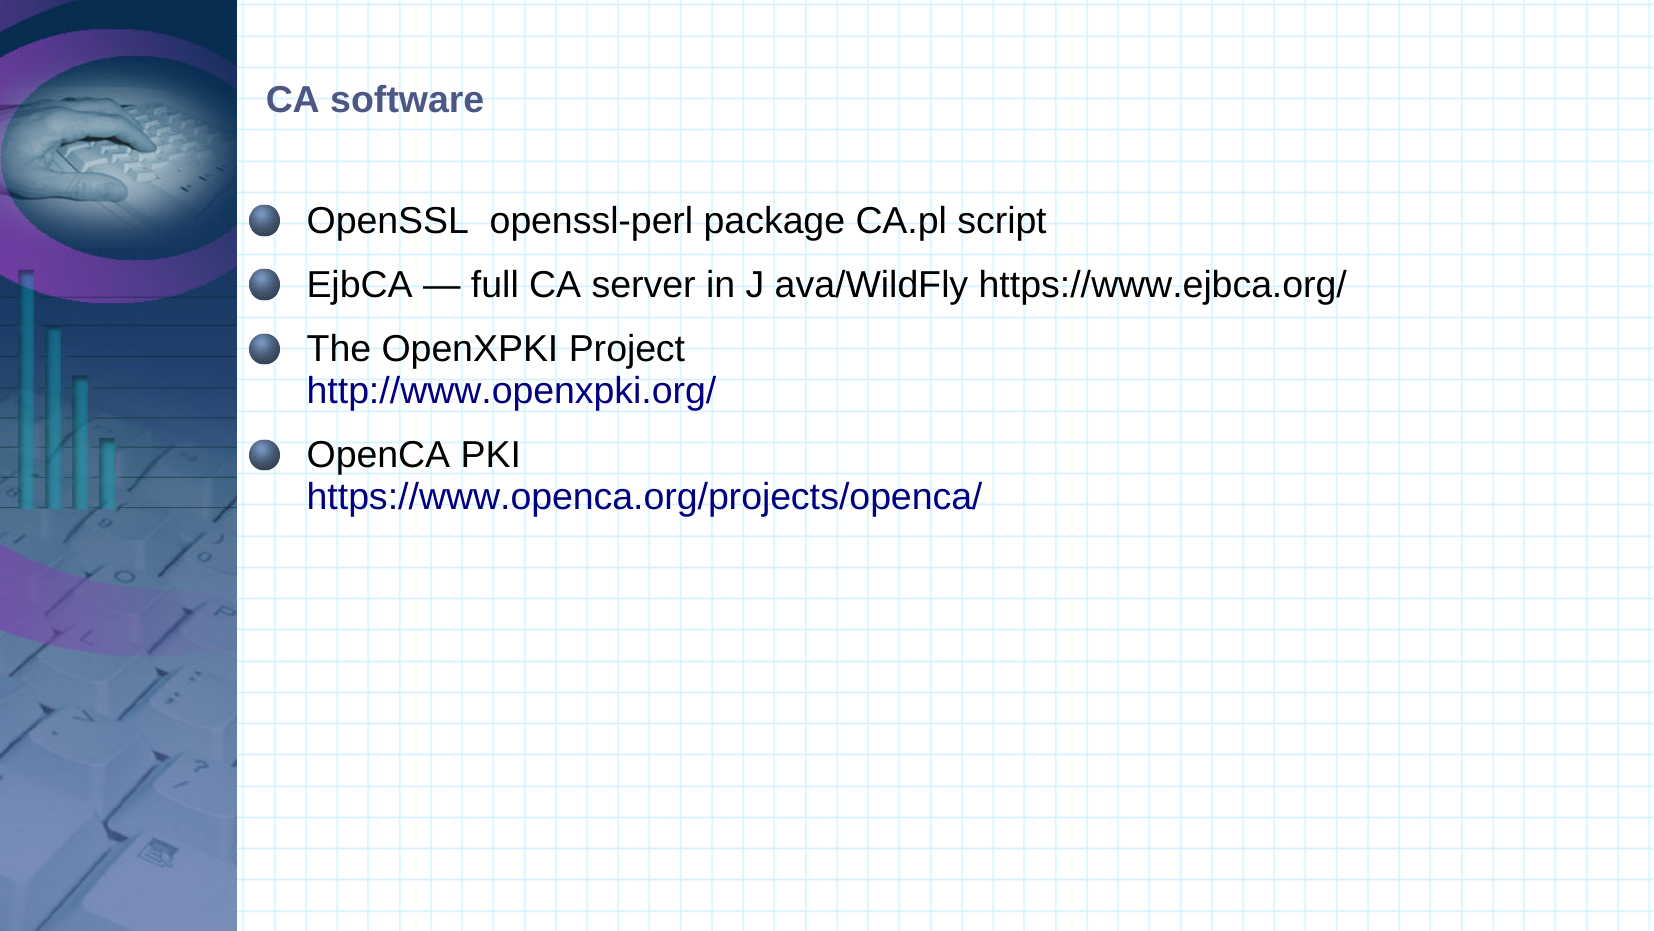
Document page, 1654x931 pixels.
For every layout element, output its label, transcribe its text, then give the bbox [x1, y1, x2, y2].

title CA software [265, 22, 1651, 178]
picture [0, 0, 1654, 931]
list OpenSSL openssl-perl package CA.pl script EjbCA — full CA server in J ava/WildFly https://www.ejbca.org/ The OpenXPKI Project http://www.openxpki.org/ OpenCA PKI https://www.openca.org/projects/openca/ [236, 199, 1622, 878]
